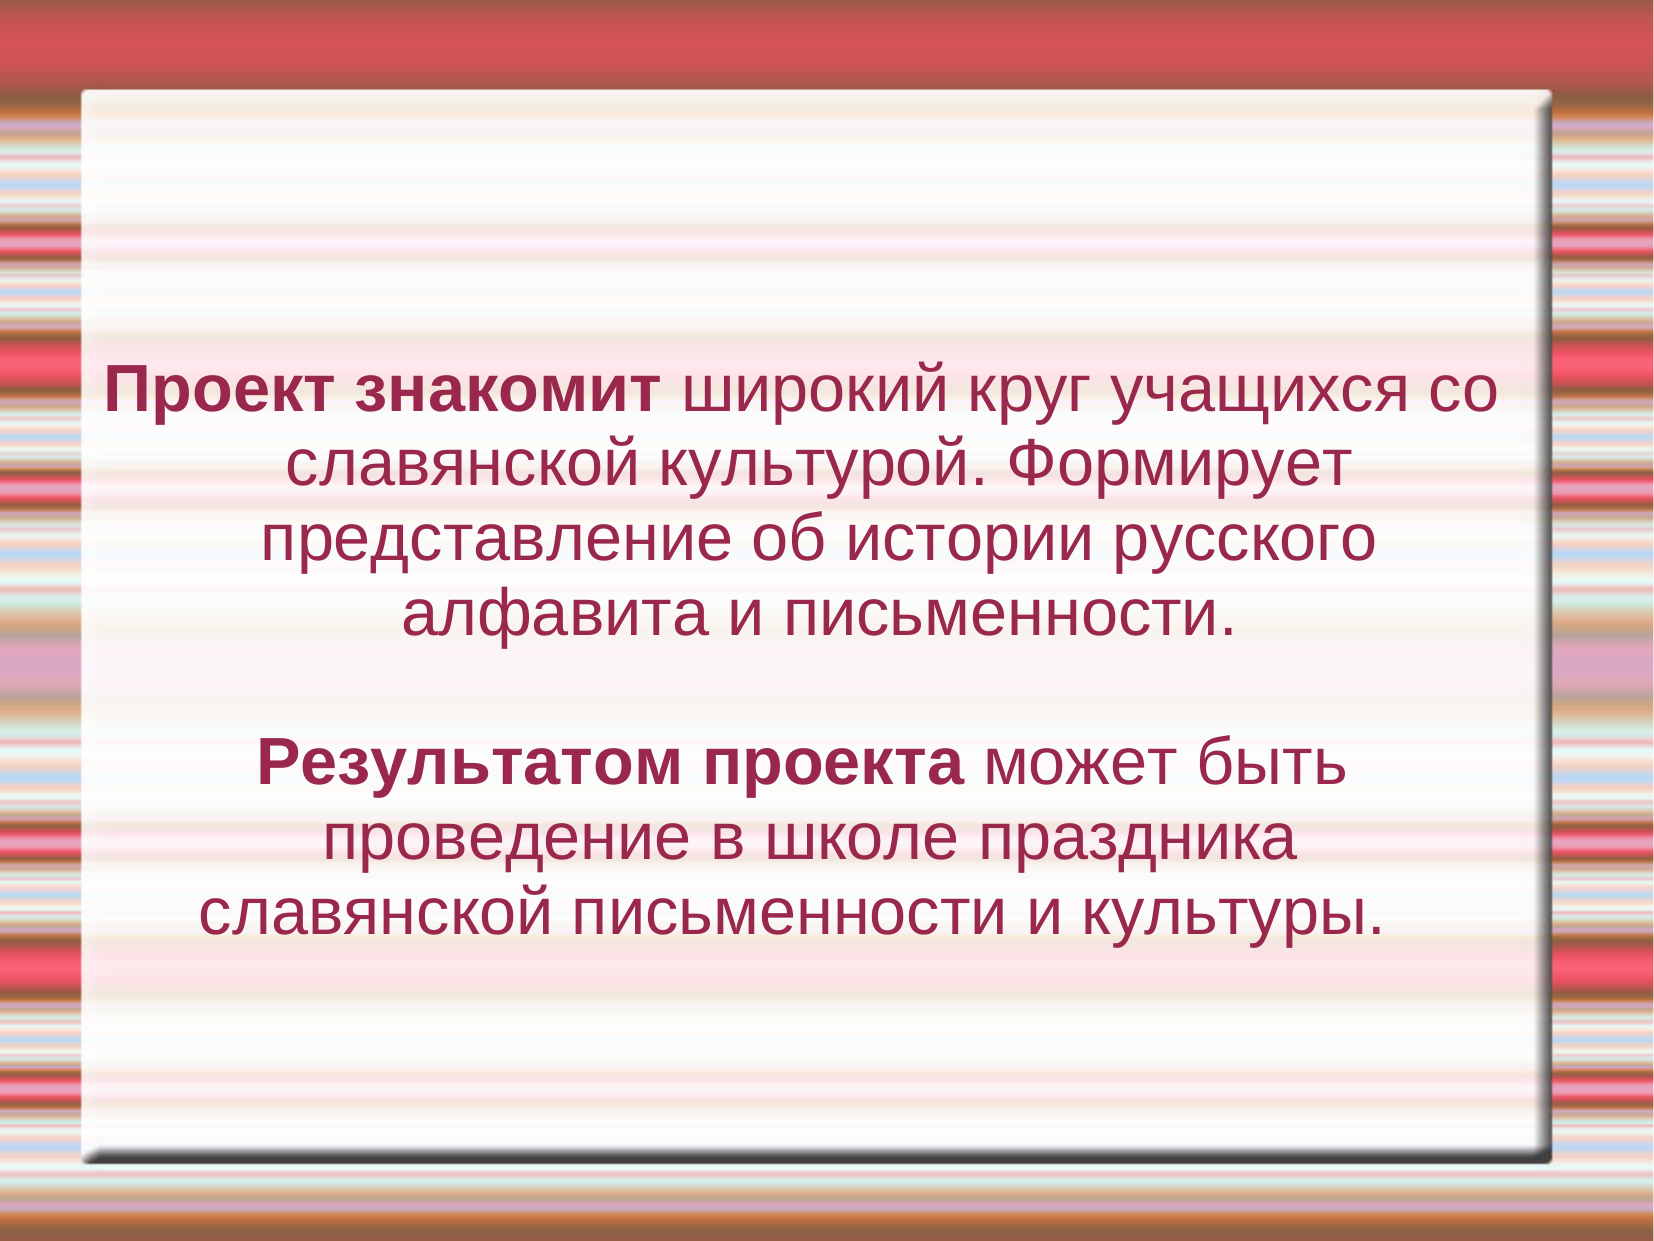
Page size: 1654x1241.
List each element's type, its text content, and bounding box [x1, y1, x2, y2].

subtitle Проект знакомит широкий круг учащихся со славянской культурой. Формирует представление об истории русского алфавита и письменности. Результатом проекта может быть проведение в школе праздника славянской письменности и культуры. [88, 206, 1516, 1093]
text_box [118, 1093, 844, 1164]
picture [0, 0, 1654, 1241]
